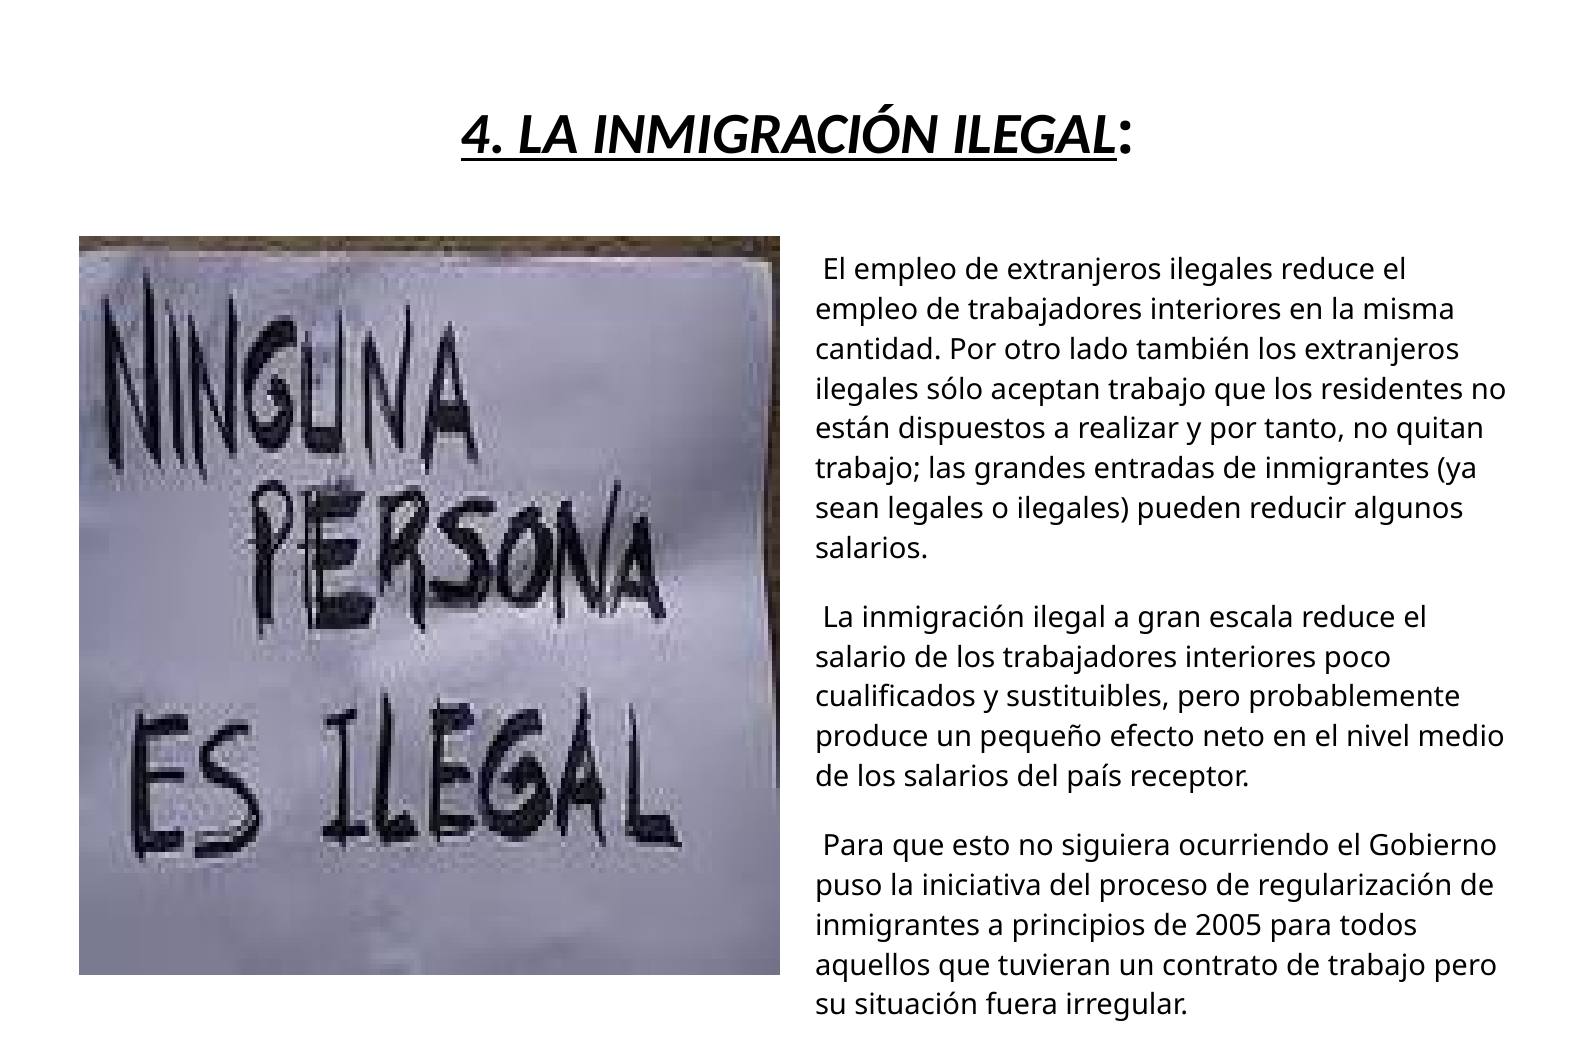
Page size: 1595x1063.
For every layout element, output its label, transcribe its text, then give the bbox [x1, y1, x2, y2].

picture [79, 236, 780, 975]
title 4. LA INMIGRACIÓN ILEGAL: [79, 49, 1515, 213]
list El empleo de extranjeros ilegales reduce el empleo de trabajadores interiores en la misma cantidad. Por otro lado también los extranjeros ilegales sólo aceptan trabajo que los residentes no están dispuestos a realizar y por tanto, no quitan trabajo; las grandes entradas de inmigrantes (ya sean legales o ilegales) pueden reducir algunos salarios. La inmigración ilegal a gran escala reduce el salario de los trabajadores interiores poco cualificados y sustituibles, pero probablemente produce un pequeño efecto neto en el nivel medio de los salarios del país receptor. Para que esto no siguiera ocurriendo el Gobierno puso la iniciativa del proceso de regularización de inmigrantes a principios de 2005 para todos aquellos que tuvieran un contrato de trabajo pero su situación fuera irregular. [814, 248, 1516, 1034]
